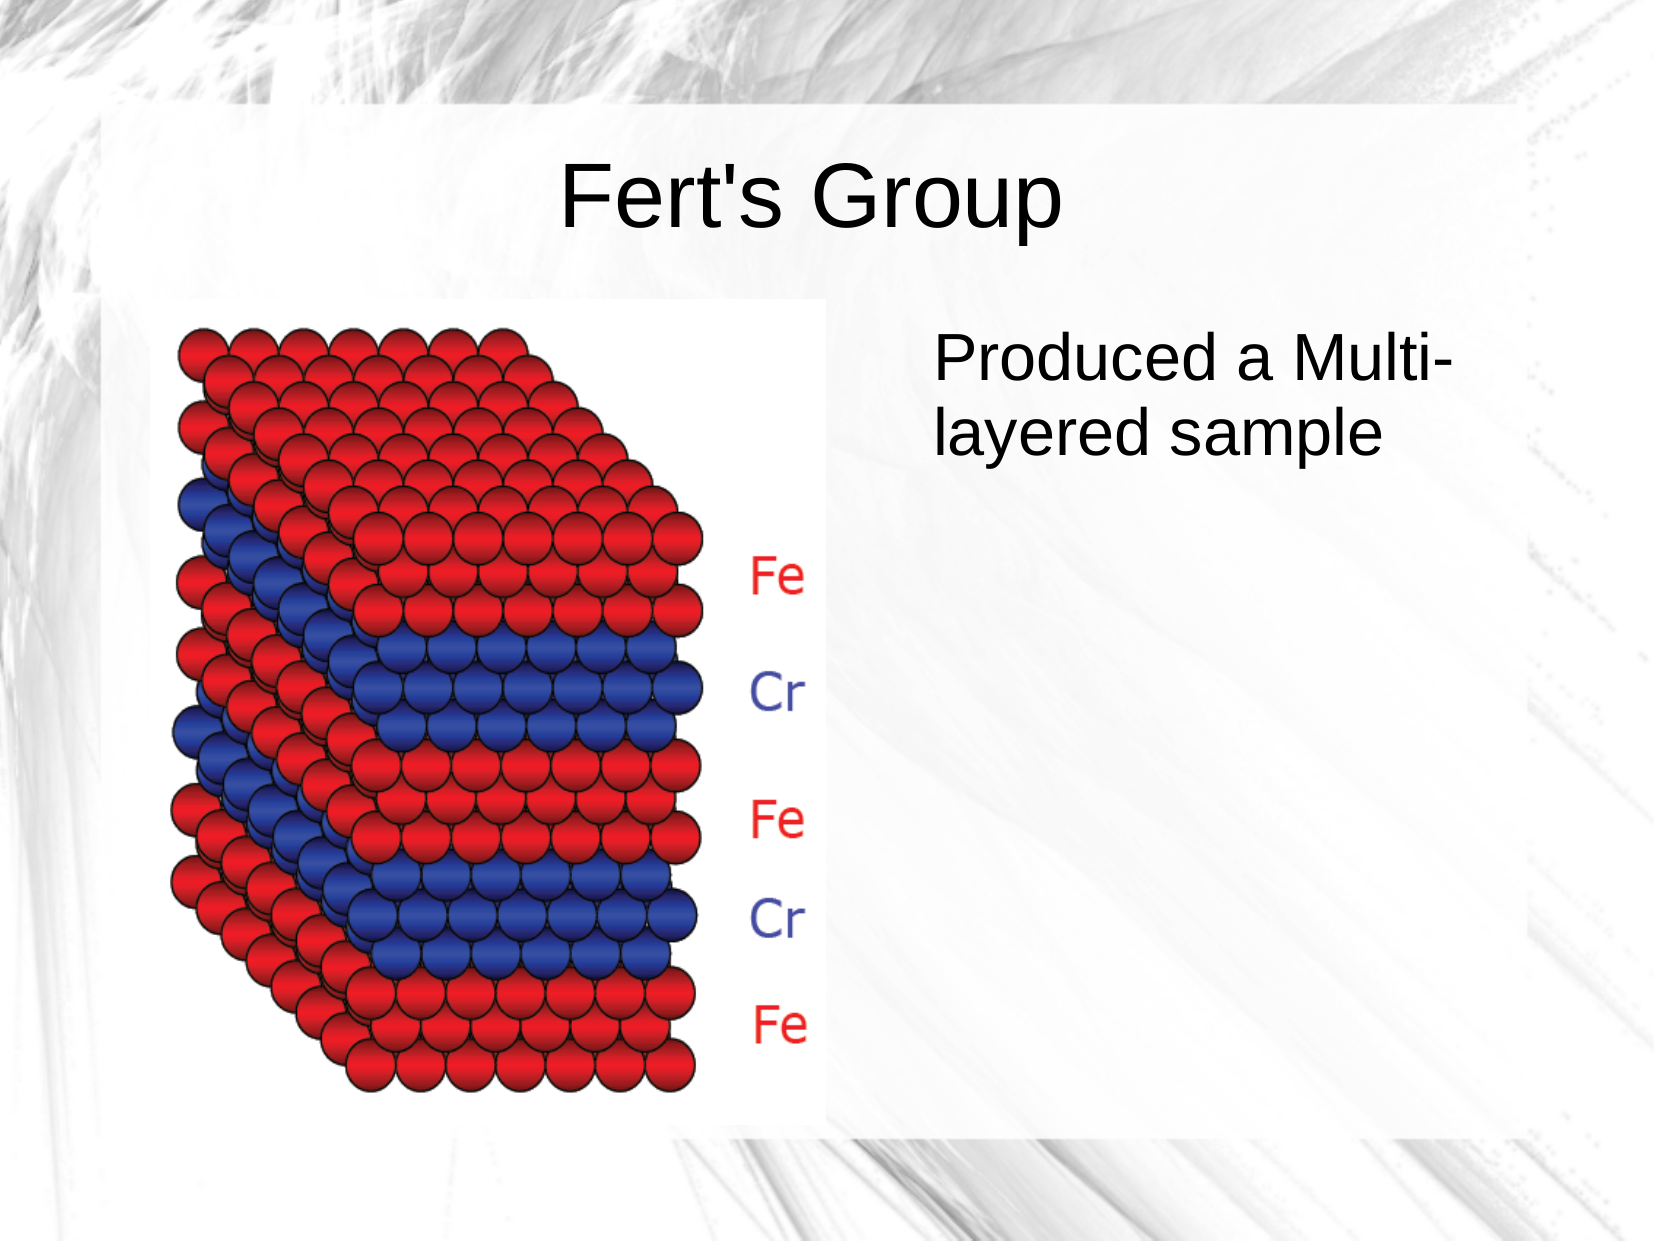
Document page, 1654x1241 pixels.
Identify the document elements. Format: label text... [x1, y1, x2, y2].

picture [0, 0, 1654, 1241]
title Fert's Group [118, 119, 1506, 273]
list Produced a Multi-layered sample [862, 319, 1572, 931]
